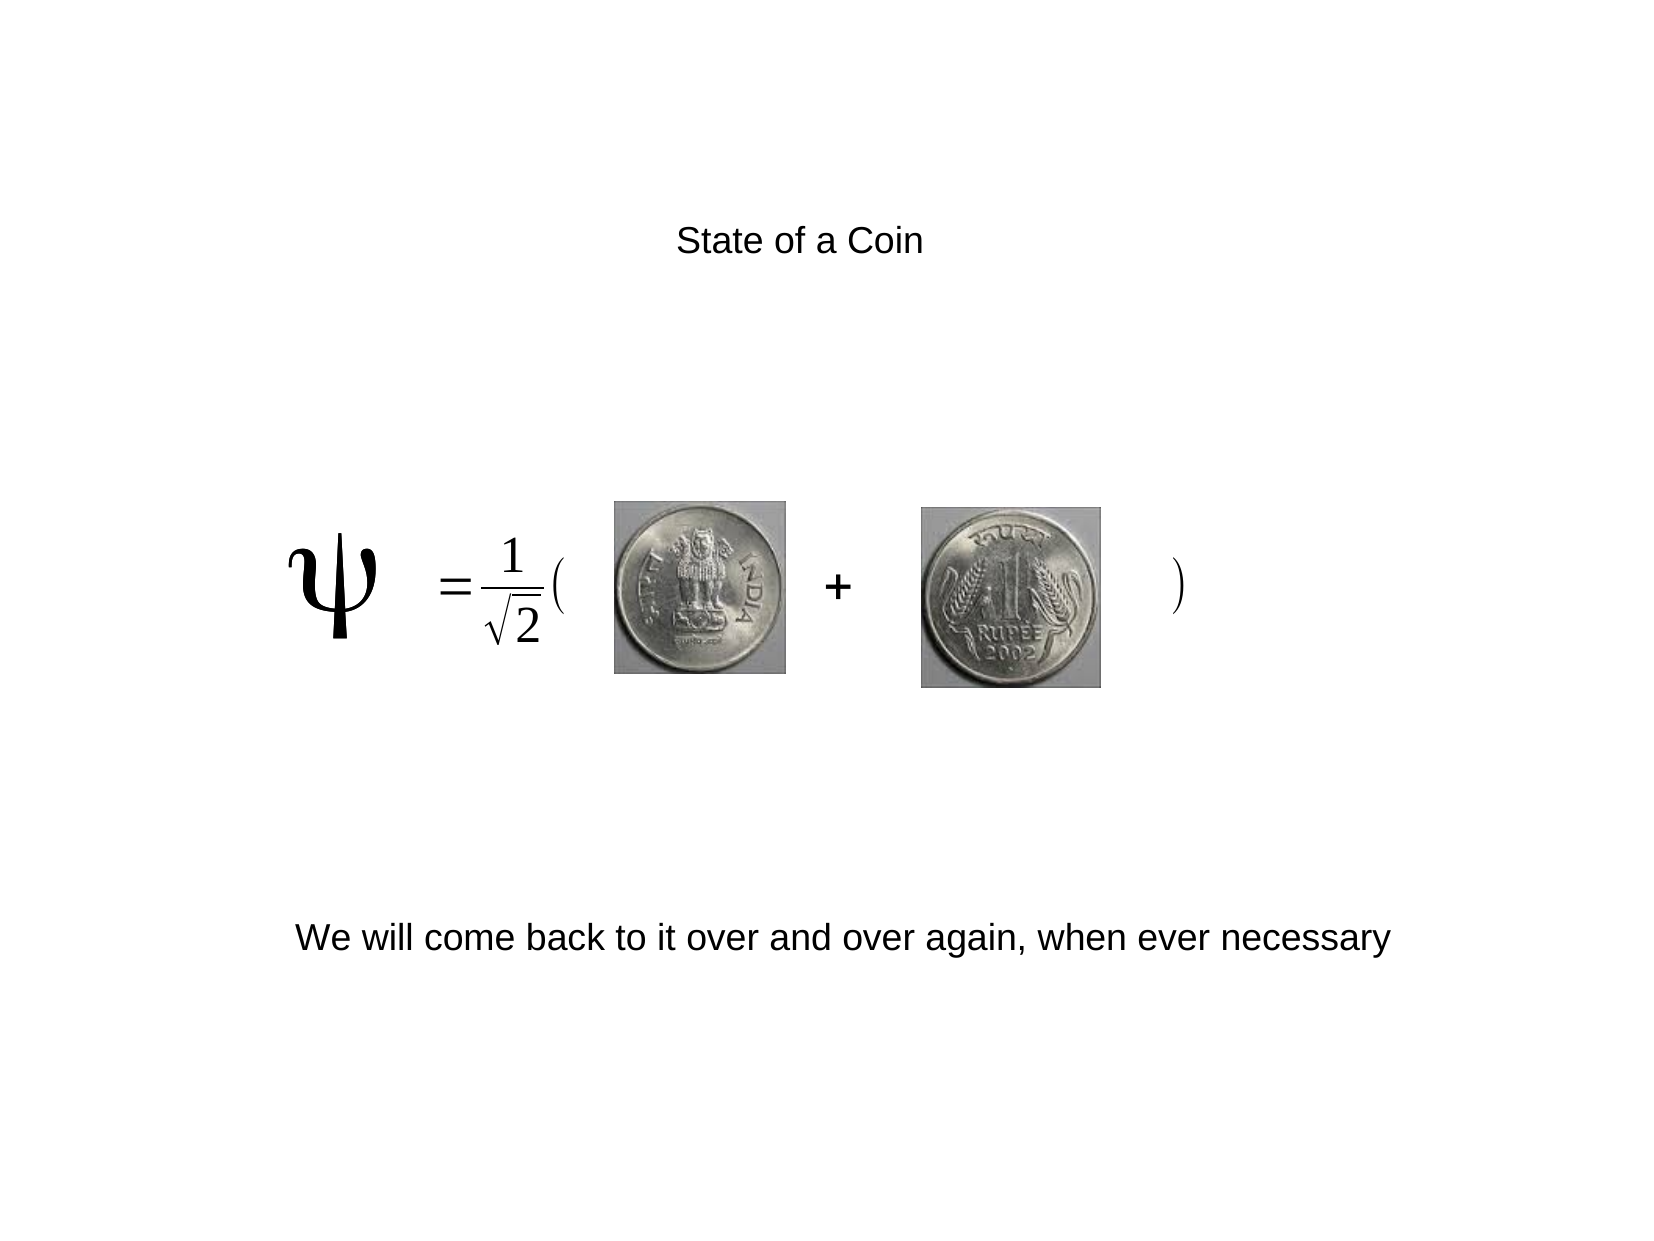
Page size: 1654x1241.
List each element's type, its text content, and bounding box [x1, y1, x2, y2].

chart [1101, 525, 1194, 654]
chart [407, 525, 614, 654]
chart [264, 525, 399, 644]
text_box State of a Coin [661, 212, 939, 273]
chart [786, 525, 921, 654]
picture [921, 507, 1101, 688]
text_box We will come back to it over and over again, when ever necessary [280, 909, 1406, 970]
picture [614, 501, 786, 674]
